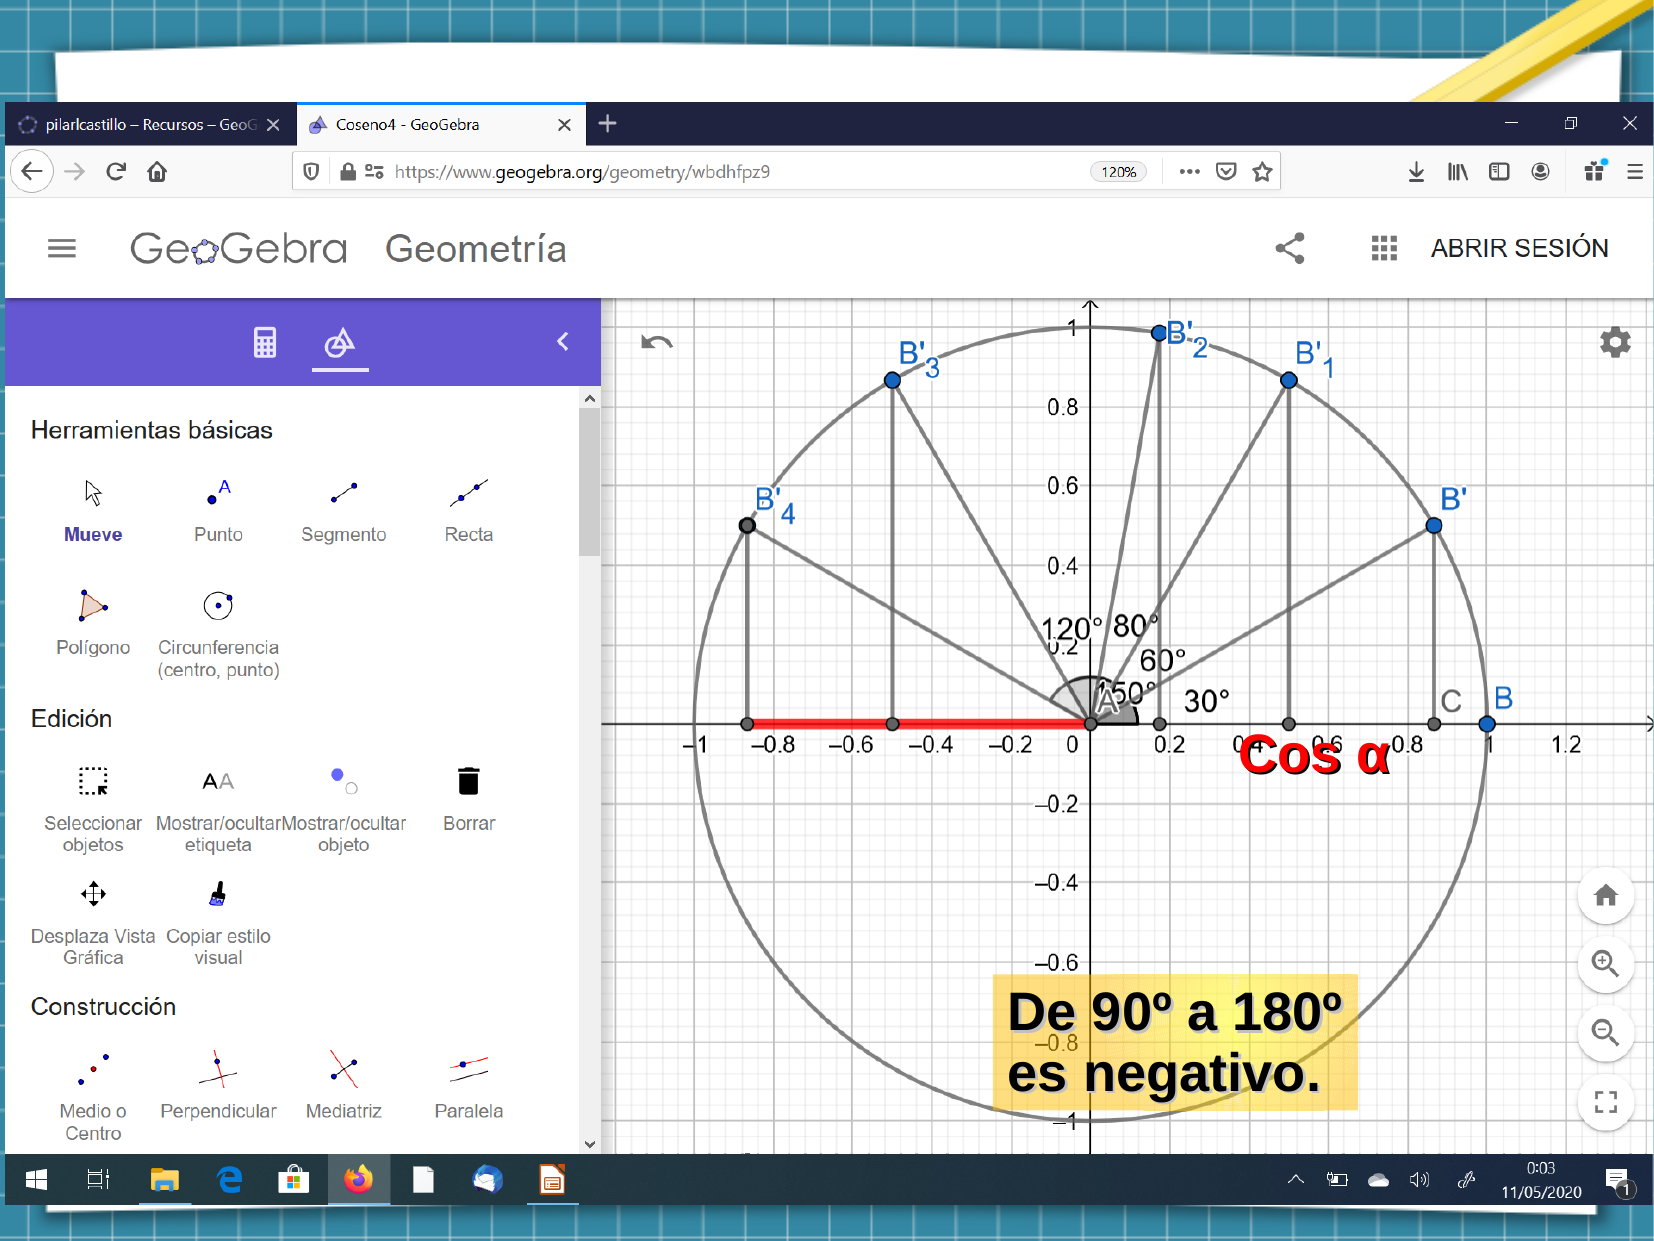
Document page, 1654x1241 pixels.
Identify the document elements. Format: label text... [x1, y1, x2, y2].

picture [0, 0, 1654, 1241]
text_box De 90º a 180º es negativo. [992, 974, 1359, 1111]
text_box Cos α [1223, 715, 1406, 852]
